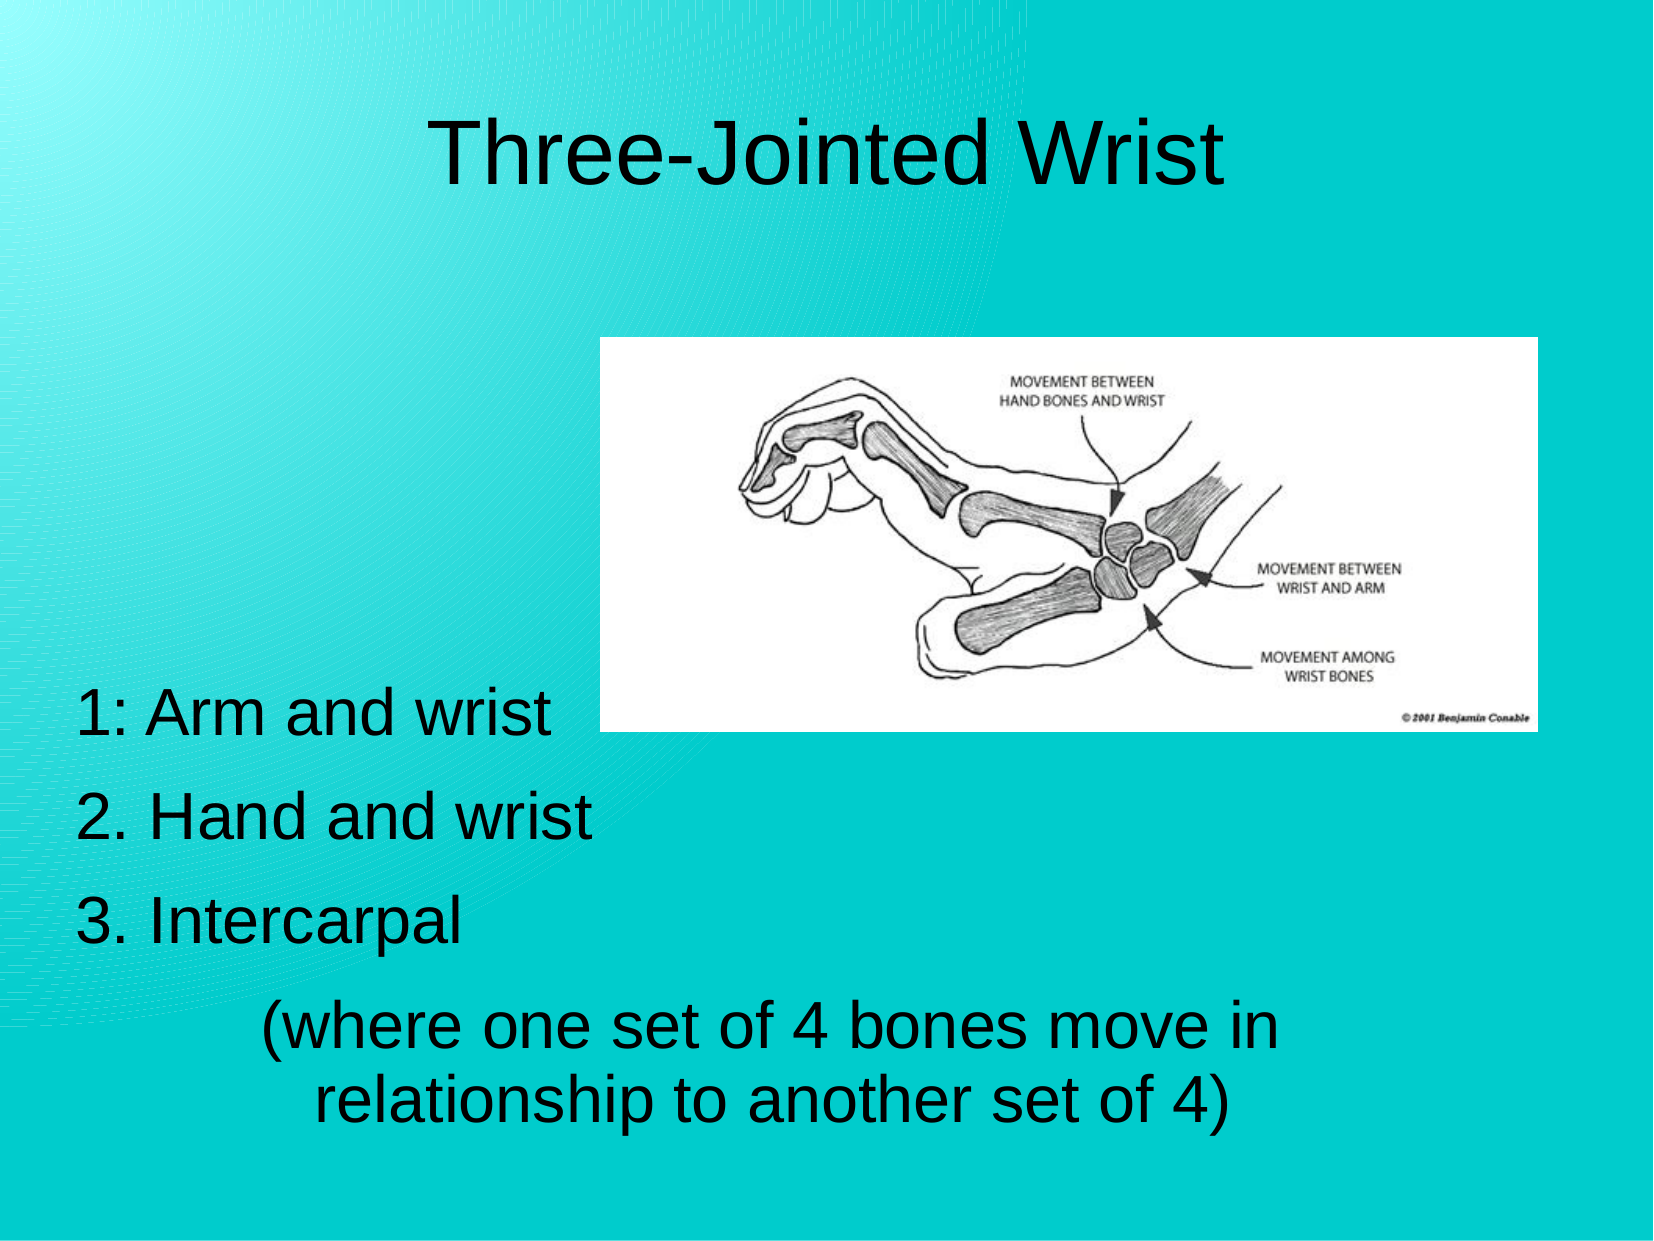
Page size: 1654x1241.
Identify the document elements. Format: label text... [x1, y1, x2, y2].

title Three-Jointed Wrist [82, 49, 1571, 257]
list 1: Arm and wrist 2. Hand and wrist 3. Intercarpal (where one set of 4 bones move in relationship to another set of 4) [75, 675, 1576, 1241]
picture [600, 337, 1538, 732]
